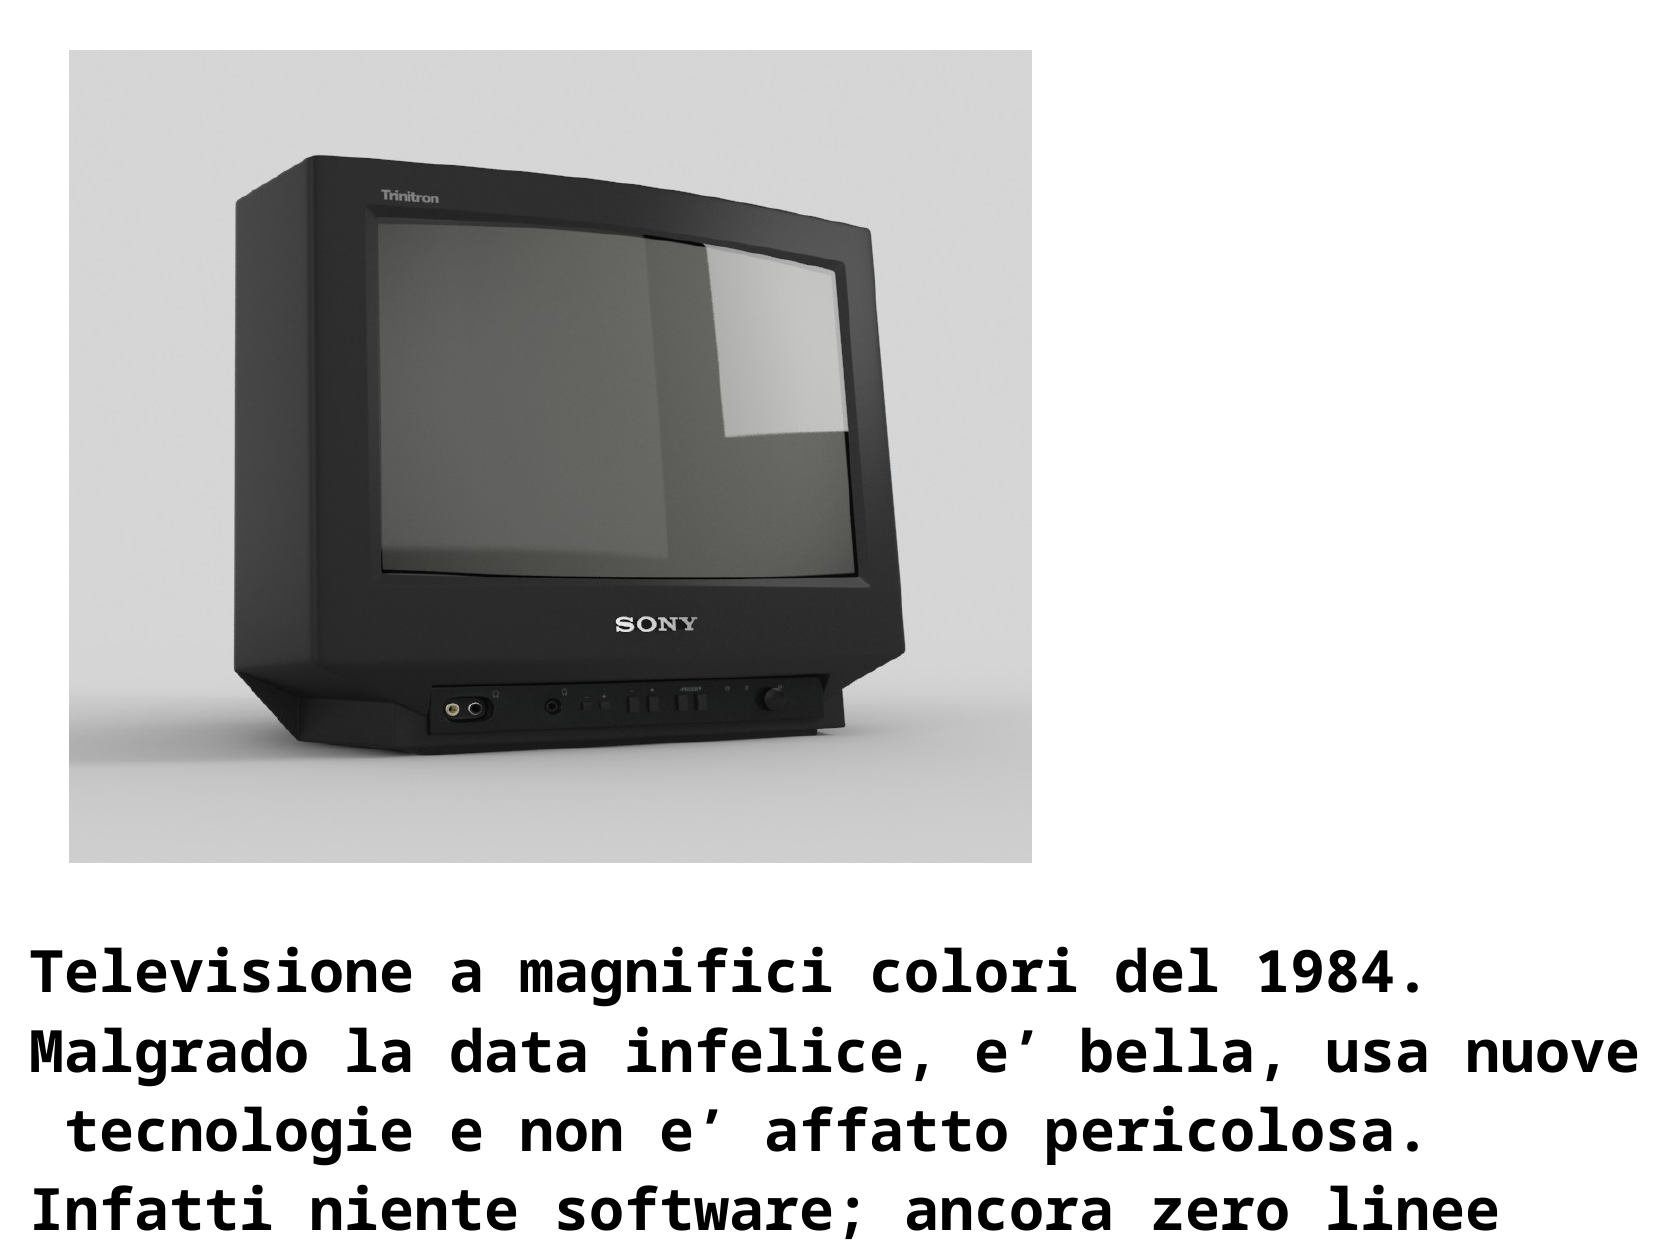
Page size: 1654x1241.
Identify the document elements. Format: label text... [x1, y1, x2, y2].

text_box Televisione a magnifici colori del 1984. Malgrado la data infelice, e’ bella, usa nuove tecnologie e non e’ affatto pericolosa. Infatti niente software; ancora zero linee [15, 923, 1654, 1215]
picture [69, 50, 1032, 863]
